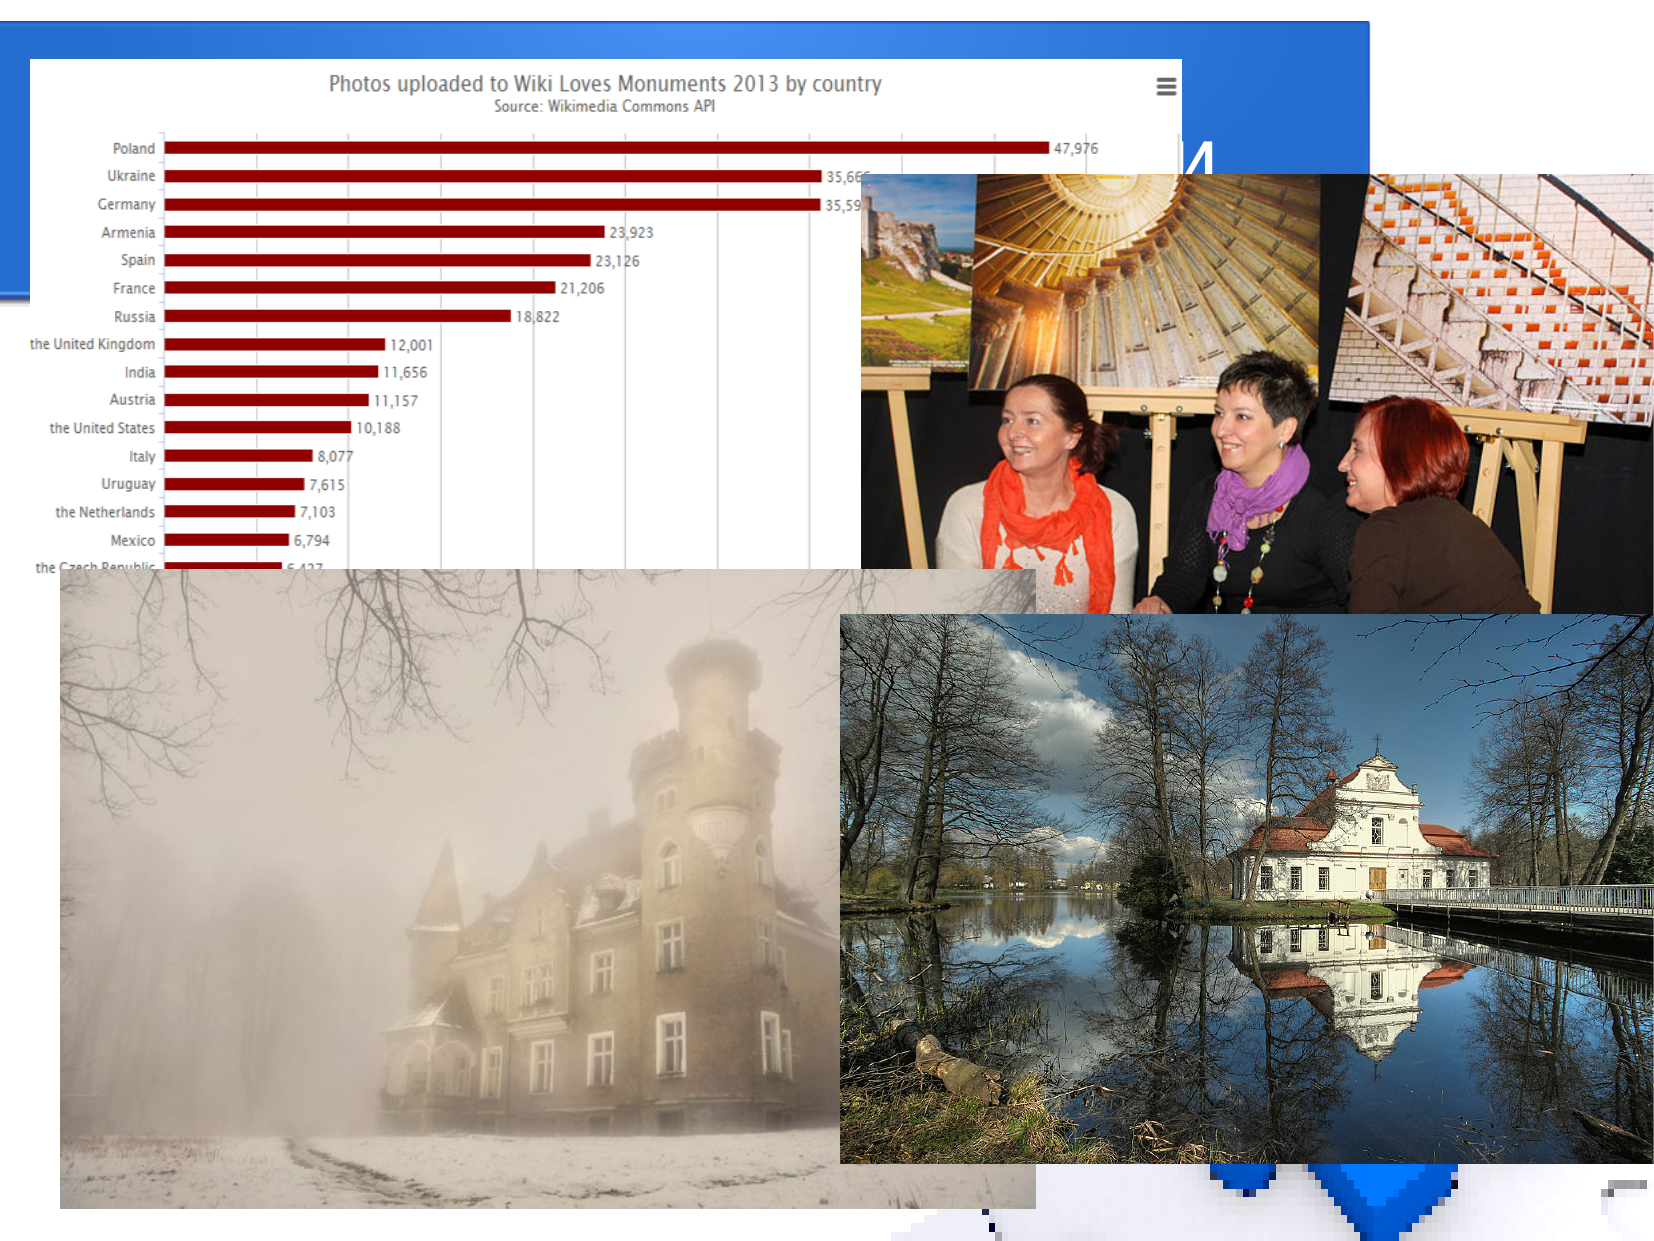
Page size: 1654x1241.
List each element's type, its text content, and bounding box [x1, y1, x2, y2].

picture [30, 60, 1654, 1209]
title Успіхи – Вікі любить пам'ятки [0, 49, 1273, 257]
